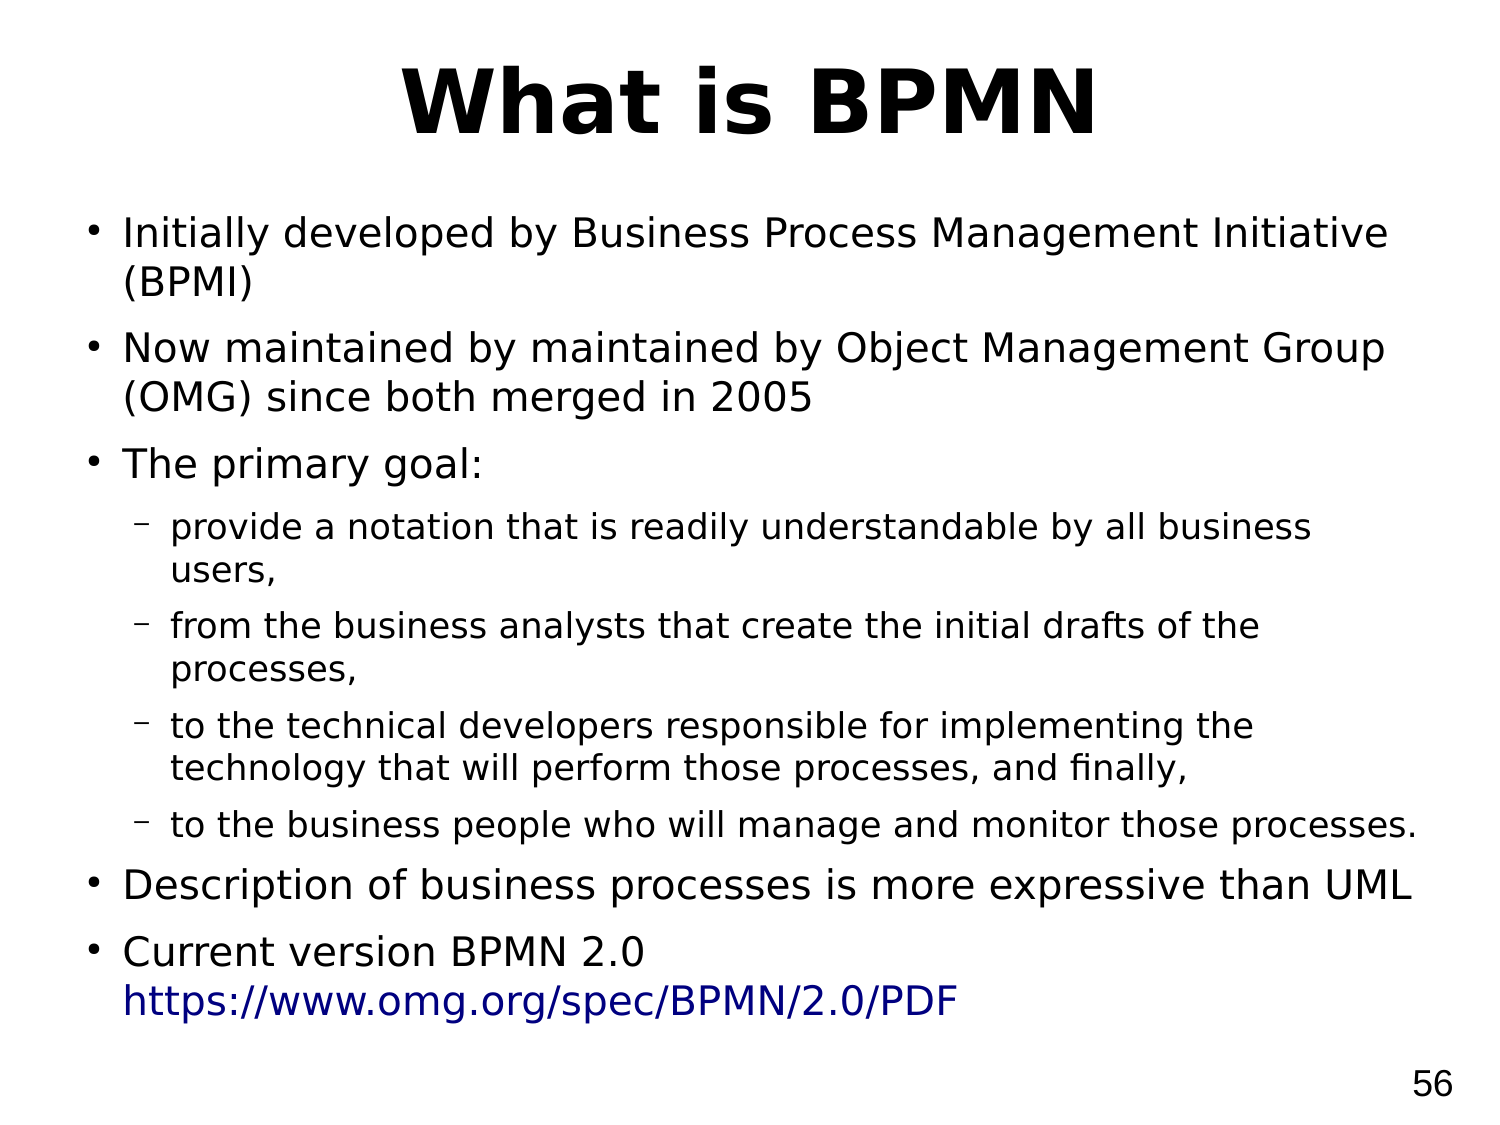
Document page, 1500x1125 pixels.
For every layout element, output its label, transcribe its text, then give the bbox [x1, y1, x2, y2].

title What is BPMN [75, 44, 1425, 177]
list Initially developed by Business Process Management Initiative (BPMI) Now maintained by maintained by Object Management Group (OMG) since both merged in 2005 The primary goal: provide a notation that is readily understandable by all business users, from the business analysts that create the initial drafts of the processes, to the technical developers responsible for implementing the technology that will perform those processes, and finally, to the business people who will manage and monitor those processes. Description of business processes is more expressive than UML Current version BPMN 2.0 https://www.omg.org/spec/BPMN/2.0/PDF [75, 206, 1425, 1093]
